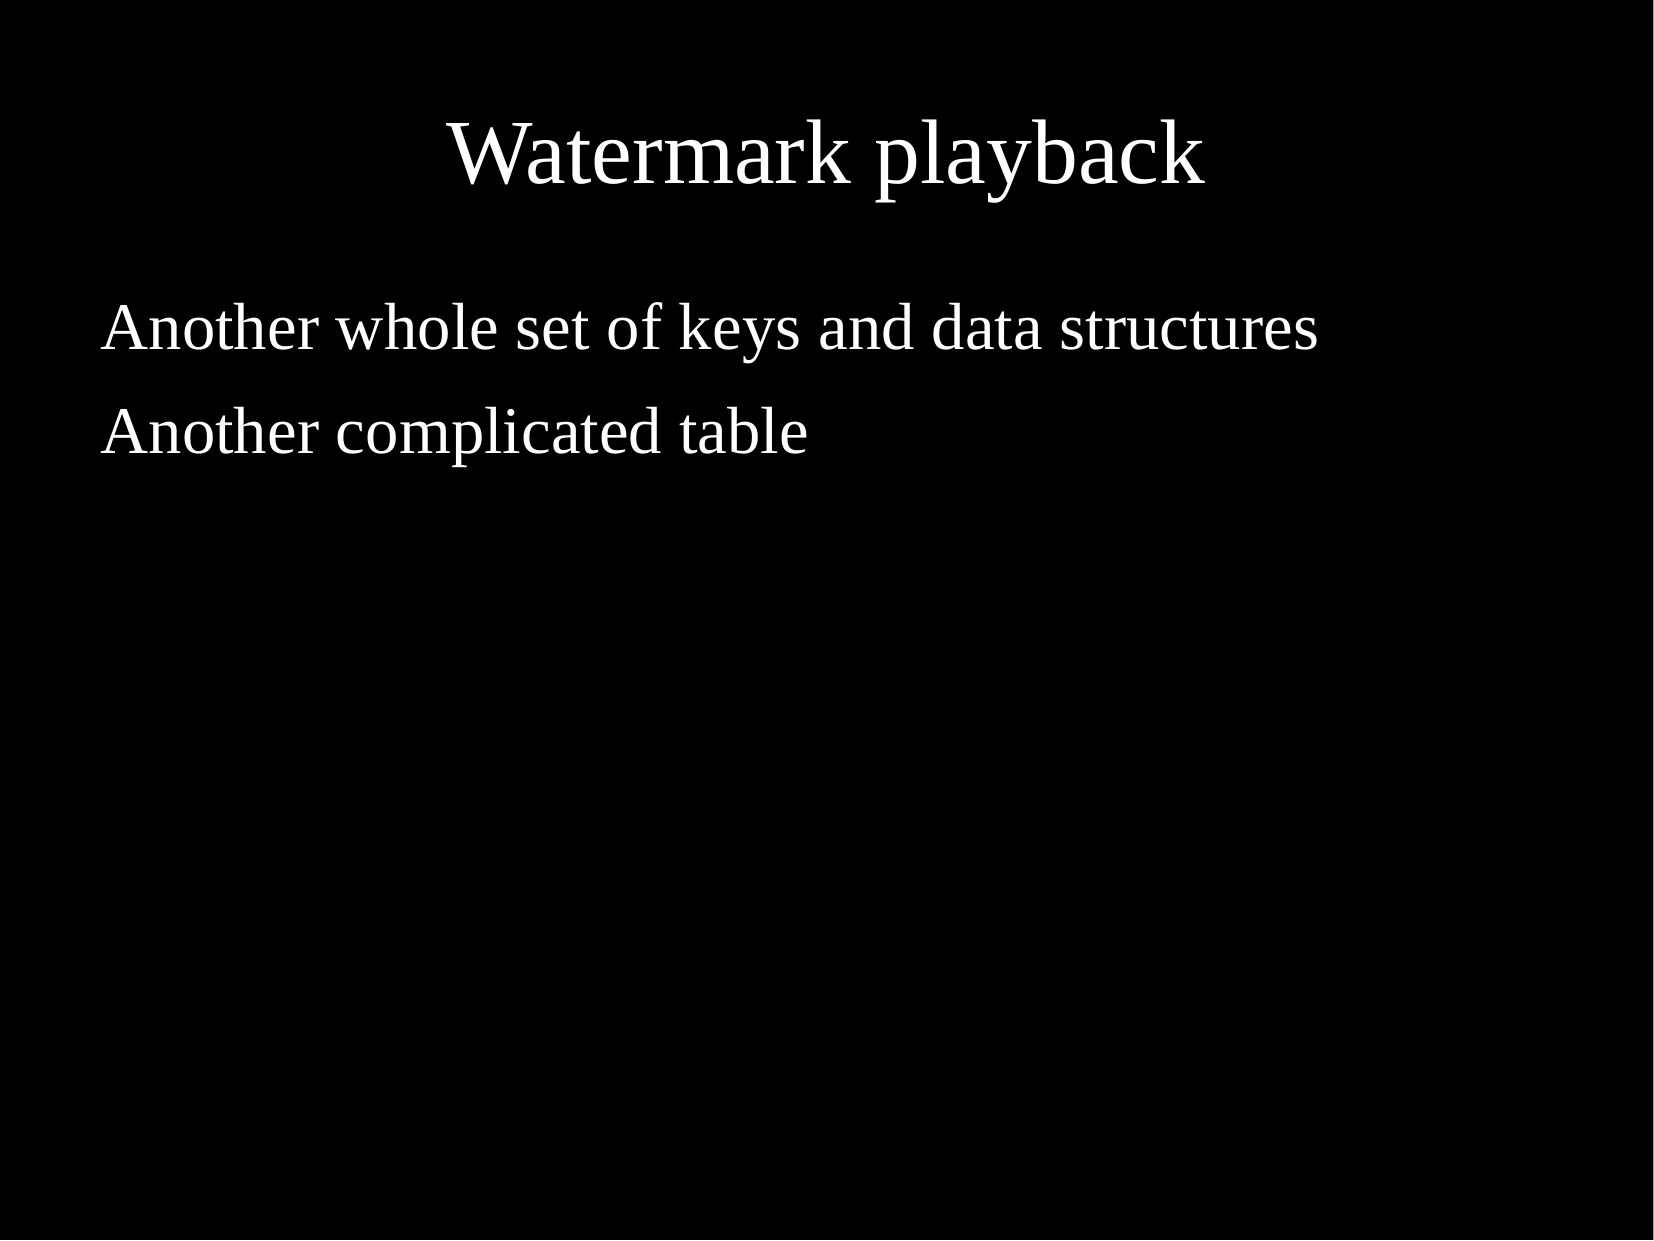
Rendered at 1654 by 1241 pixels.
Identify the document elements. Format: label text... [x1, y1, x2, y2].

list Another whole set of keys and data structures Another complicated table [82, 290, 1571, 1094]
title Watermark playback [82, 56, 1571, 250]
